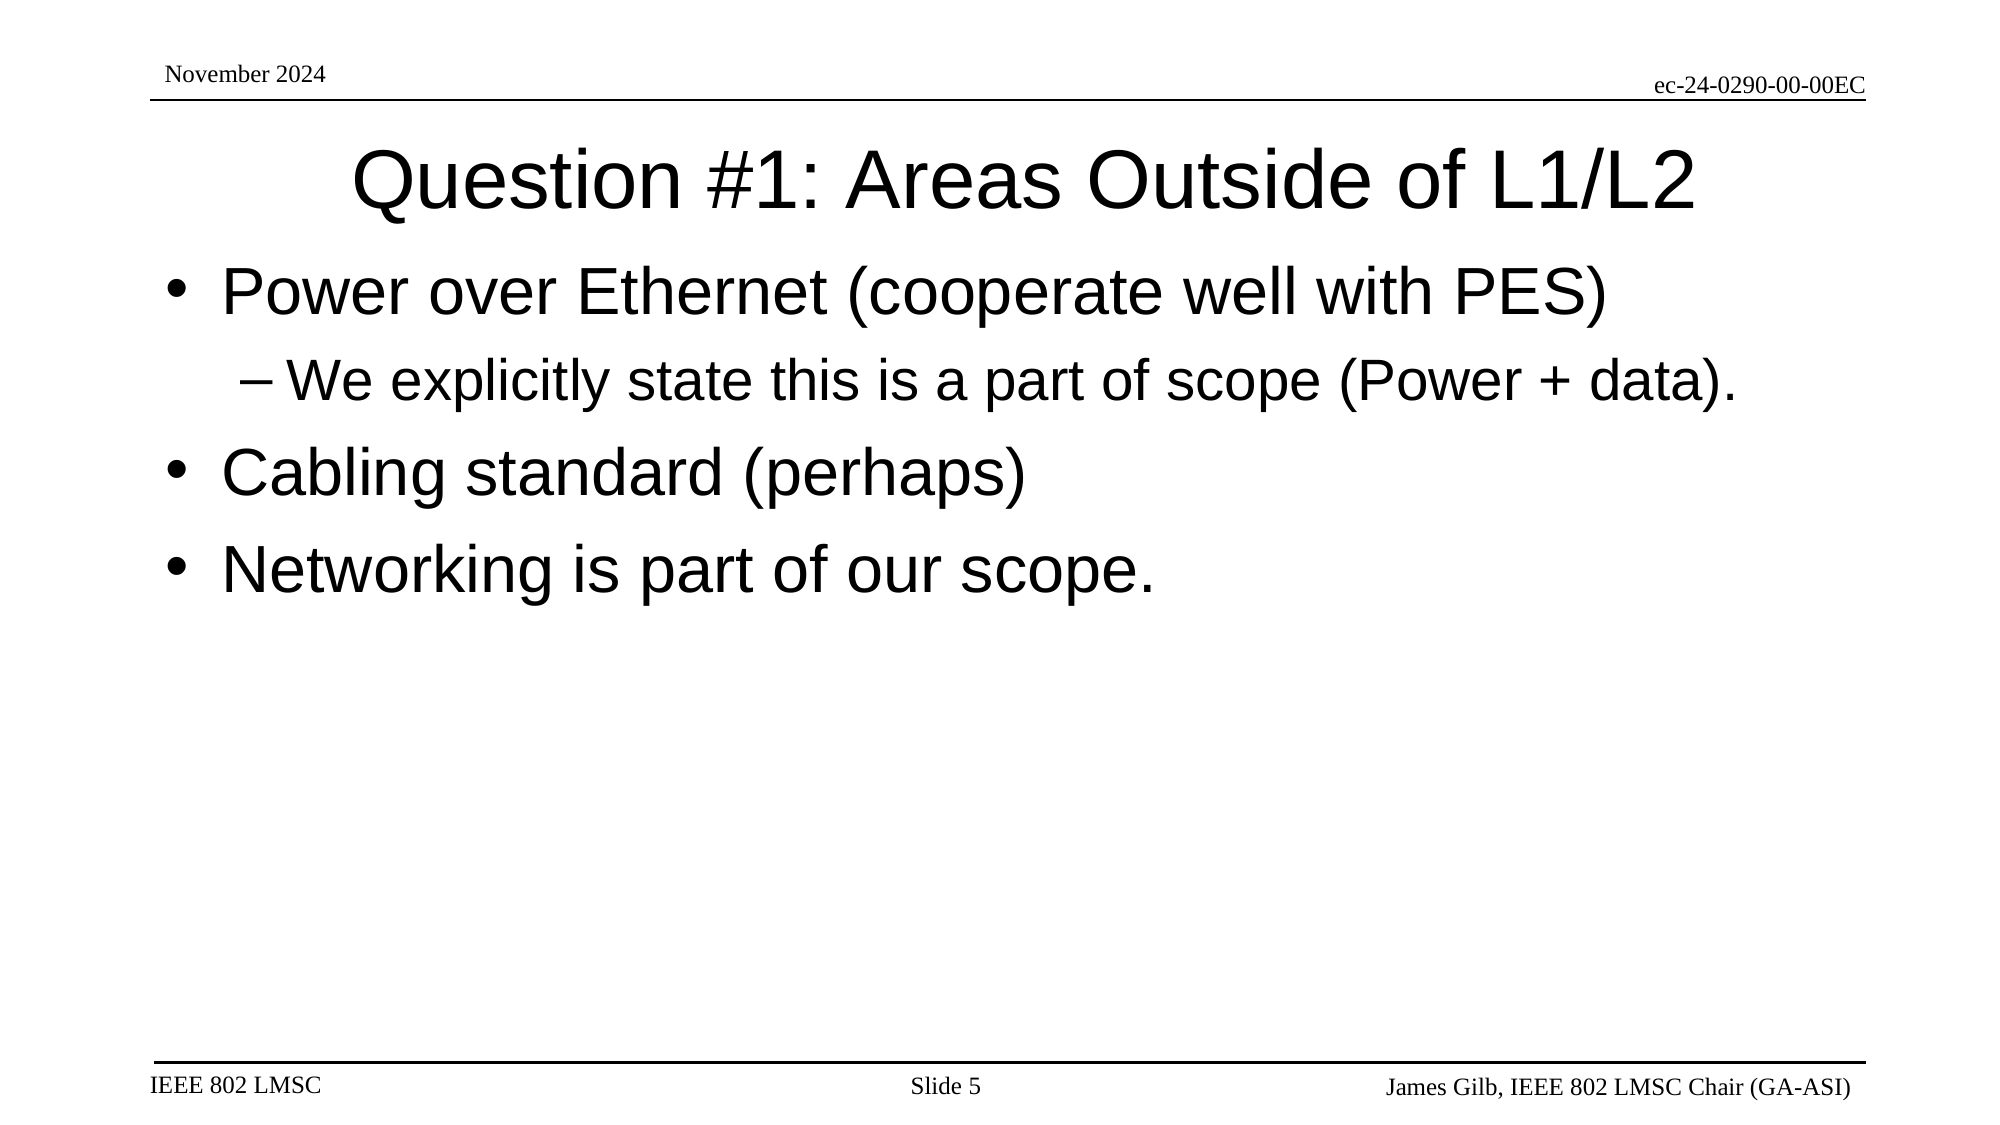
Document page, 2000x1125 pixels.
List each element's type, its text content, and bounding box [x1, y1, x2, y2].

list Power over Ethernet (cooperate well with PES) We explicitly state this is a part of scope (Power + data). Cabling standard (perhaps) Networking is part of our scope. [149, 239, 1900, 1051]
title Question #1: Areas Outside of L1/L2 [149, 112, 1900, 238]
